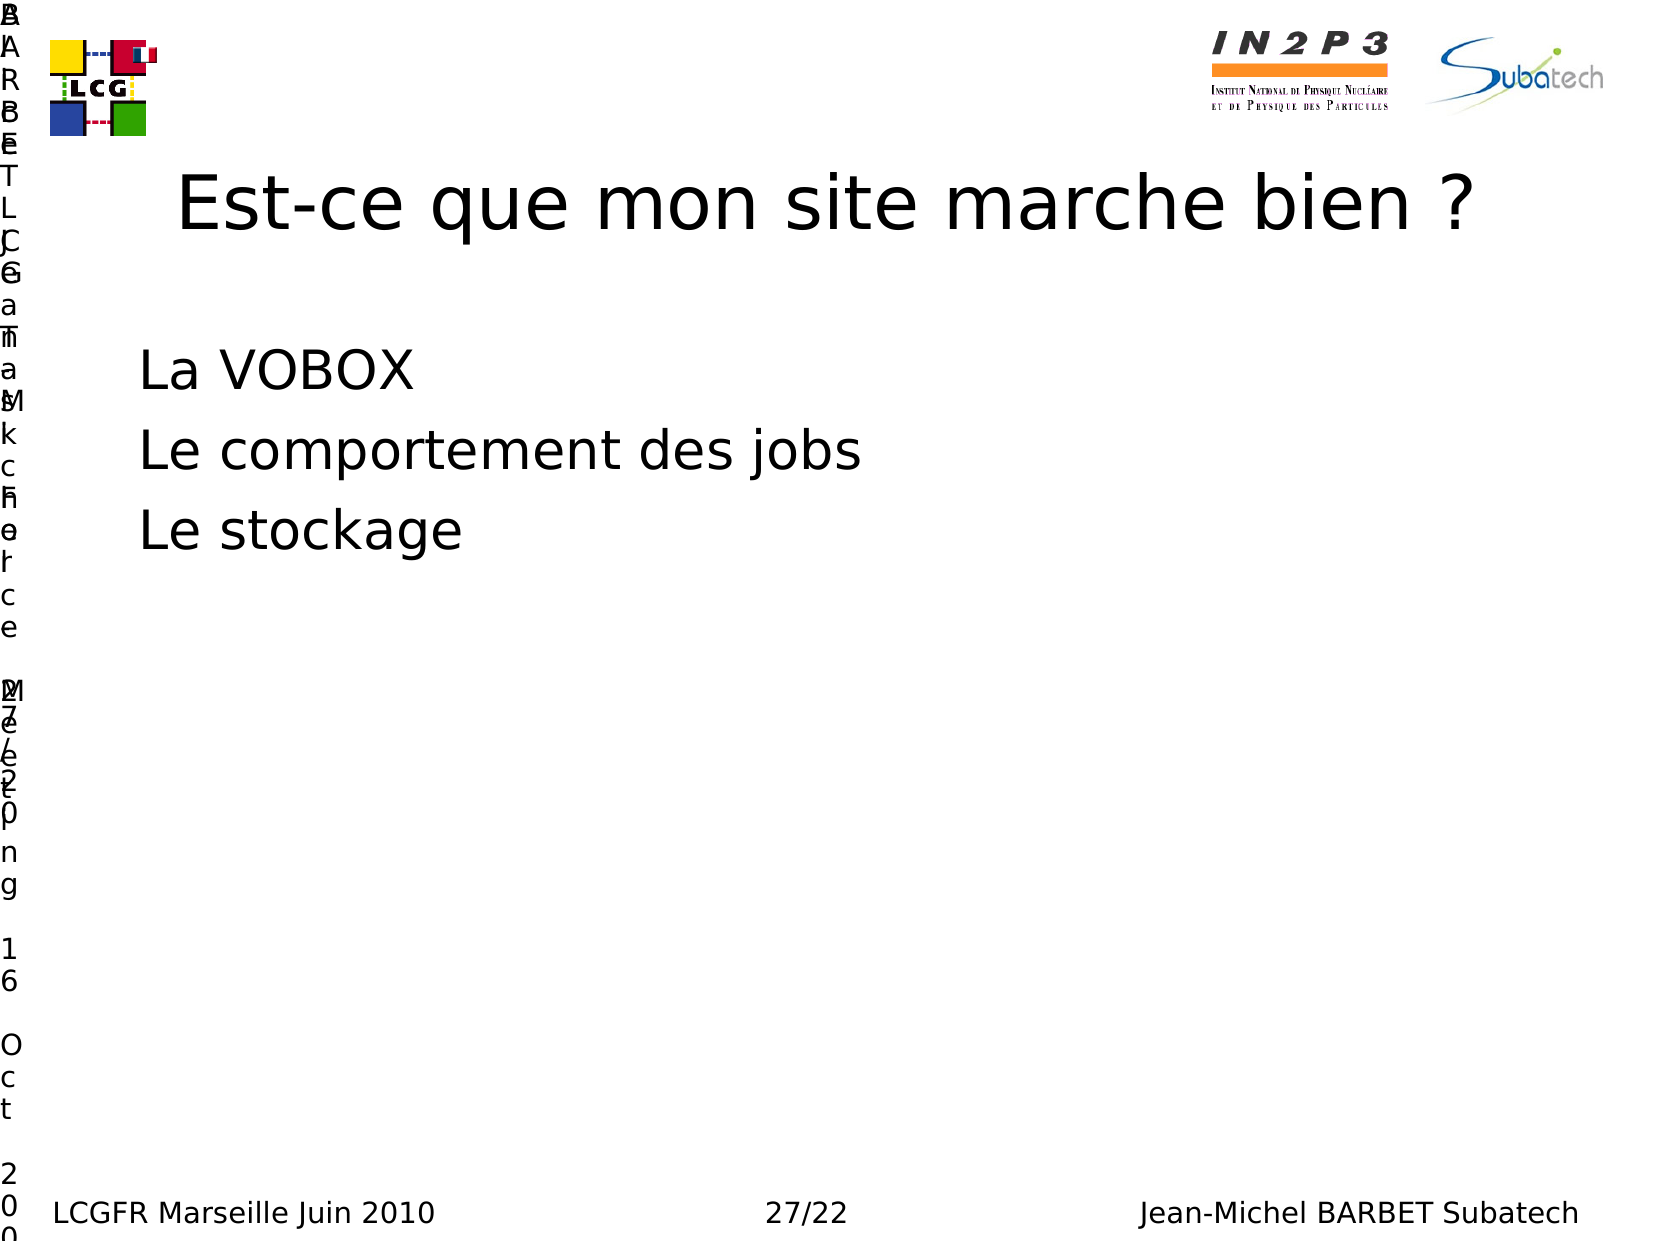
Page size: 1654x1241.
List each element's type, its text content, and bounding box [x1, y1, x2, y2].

picture [50, 40, 159, 136]
title Est-ce que mon site marche bien ? [121, 110, 1532, 302]
list La VOBOX Le comportement des jobs Le stockage [121, 344, 1532, 1111]
picture [1210, 21, 1388, 110]
picture [1425, 37, 1603, 116]
